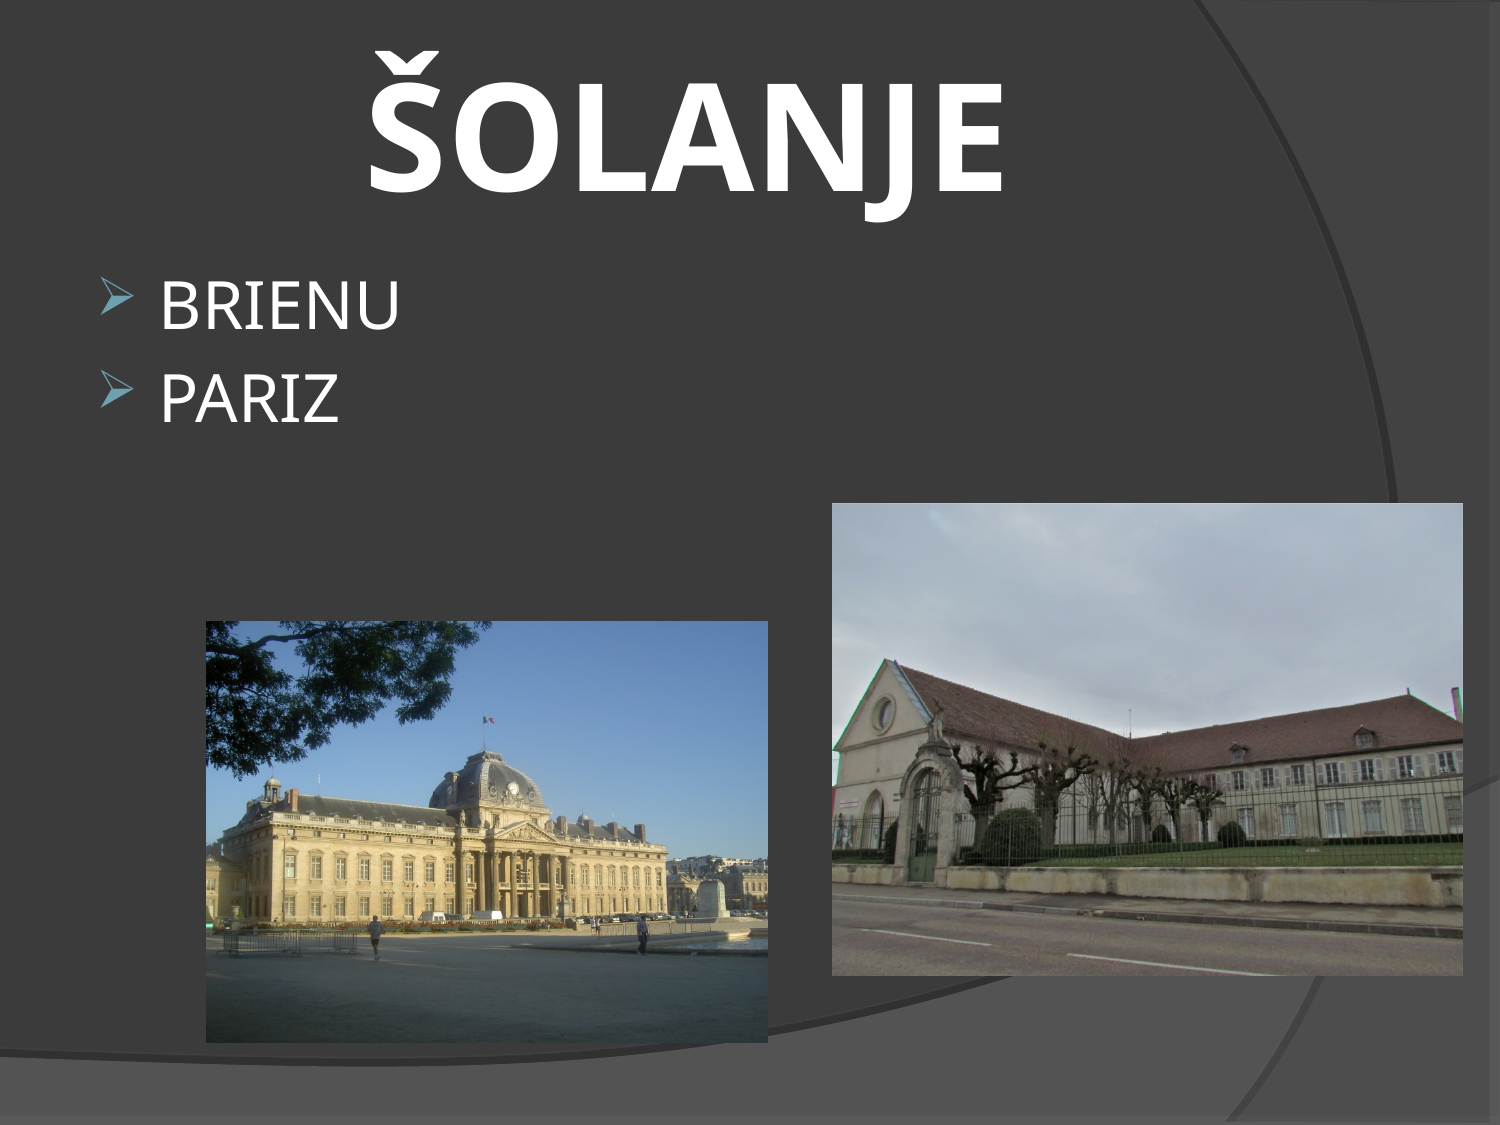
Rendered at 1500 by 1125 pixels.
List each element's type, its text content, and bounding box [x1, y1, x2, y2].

title ŠOLANJE [75, 30, 1300, 233]
picture [206, 621, 768, 1043]
list BRIENU PARIZ [75, 255, 1300, 1005]
picture [832, 503, 1463, 977]
